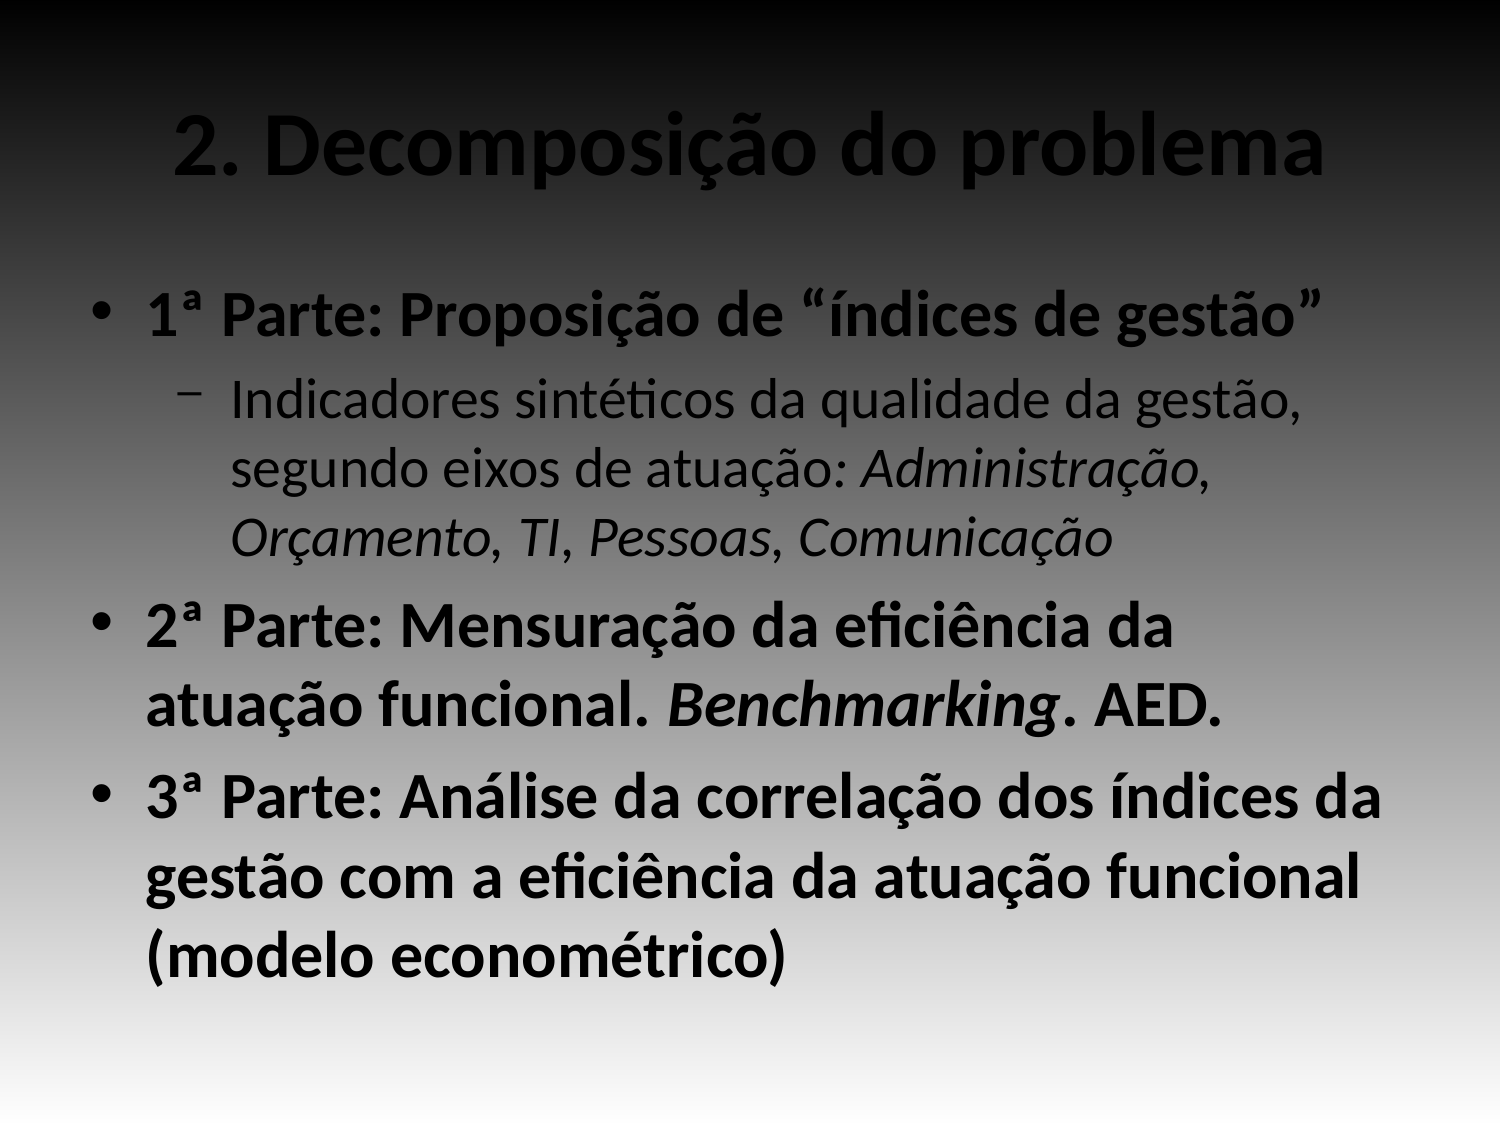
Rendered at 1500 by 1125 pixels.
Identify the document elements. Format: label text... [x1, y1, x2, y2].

list 1ª Parte: Proposição de “índices de gestão” Indicadores sintéticos da qualidade da gestão, segundo eixos de atuação: Administração, Orçamento, TI, Pessoas, Comunicação 2ª Parte: Mensuração da eficiência da atuação funcional. Benchmarking. AED. 3ª Parte: Análise da correlação dos índices da gestão com a eficiência da atuação funcional (modelo econométrico) [75, 262, 1425, 1005]
title 2. Decomposição do problema [75, 45, 1425, 233]
